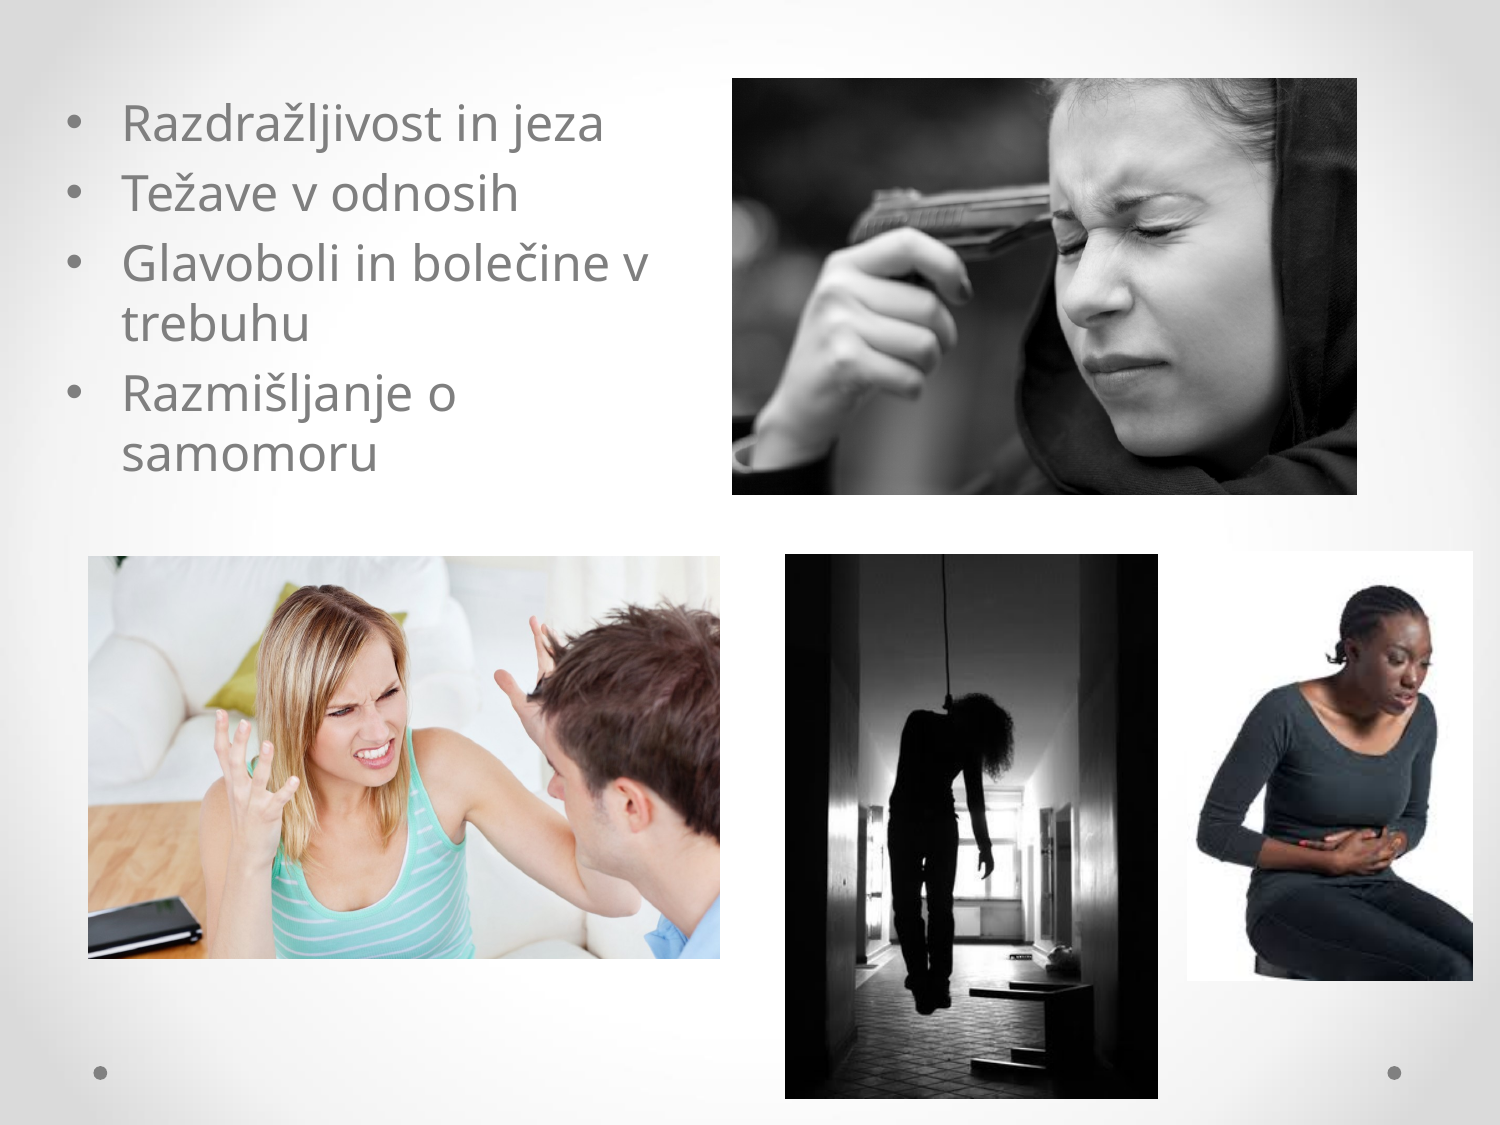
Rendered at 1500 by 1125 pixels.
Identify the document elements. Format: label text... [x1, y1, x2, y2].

picture [0, 0, 1500, 1125]
list Razdražljivost in jeza Težave v odnosih Glavoboli in bolečine v trebuhu Razmišljanje o samomoru [50, 83, 679, 827]
